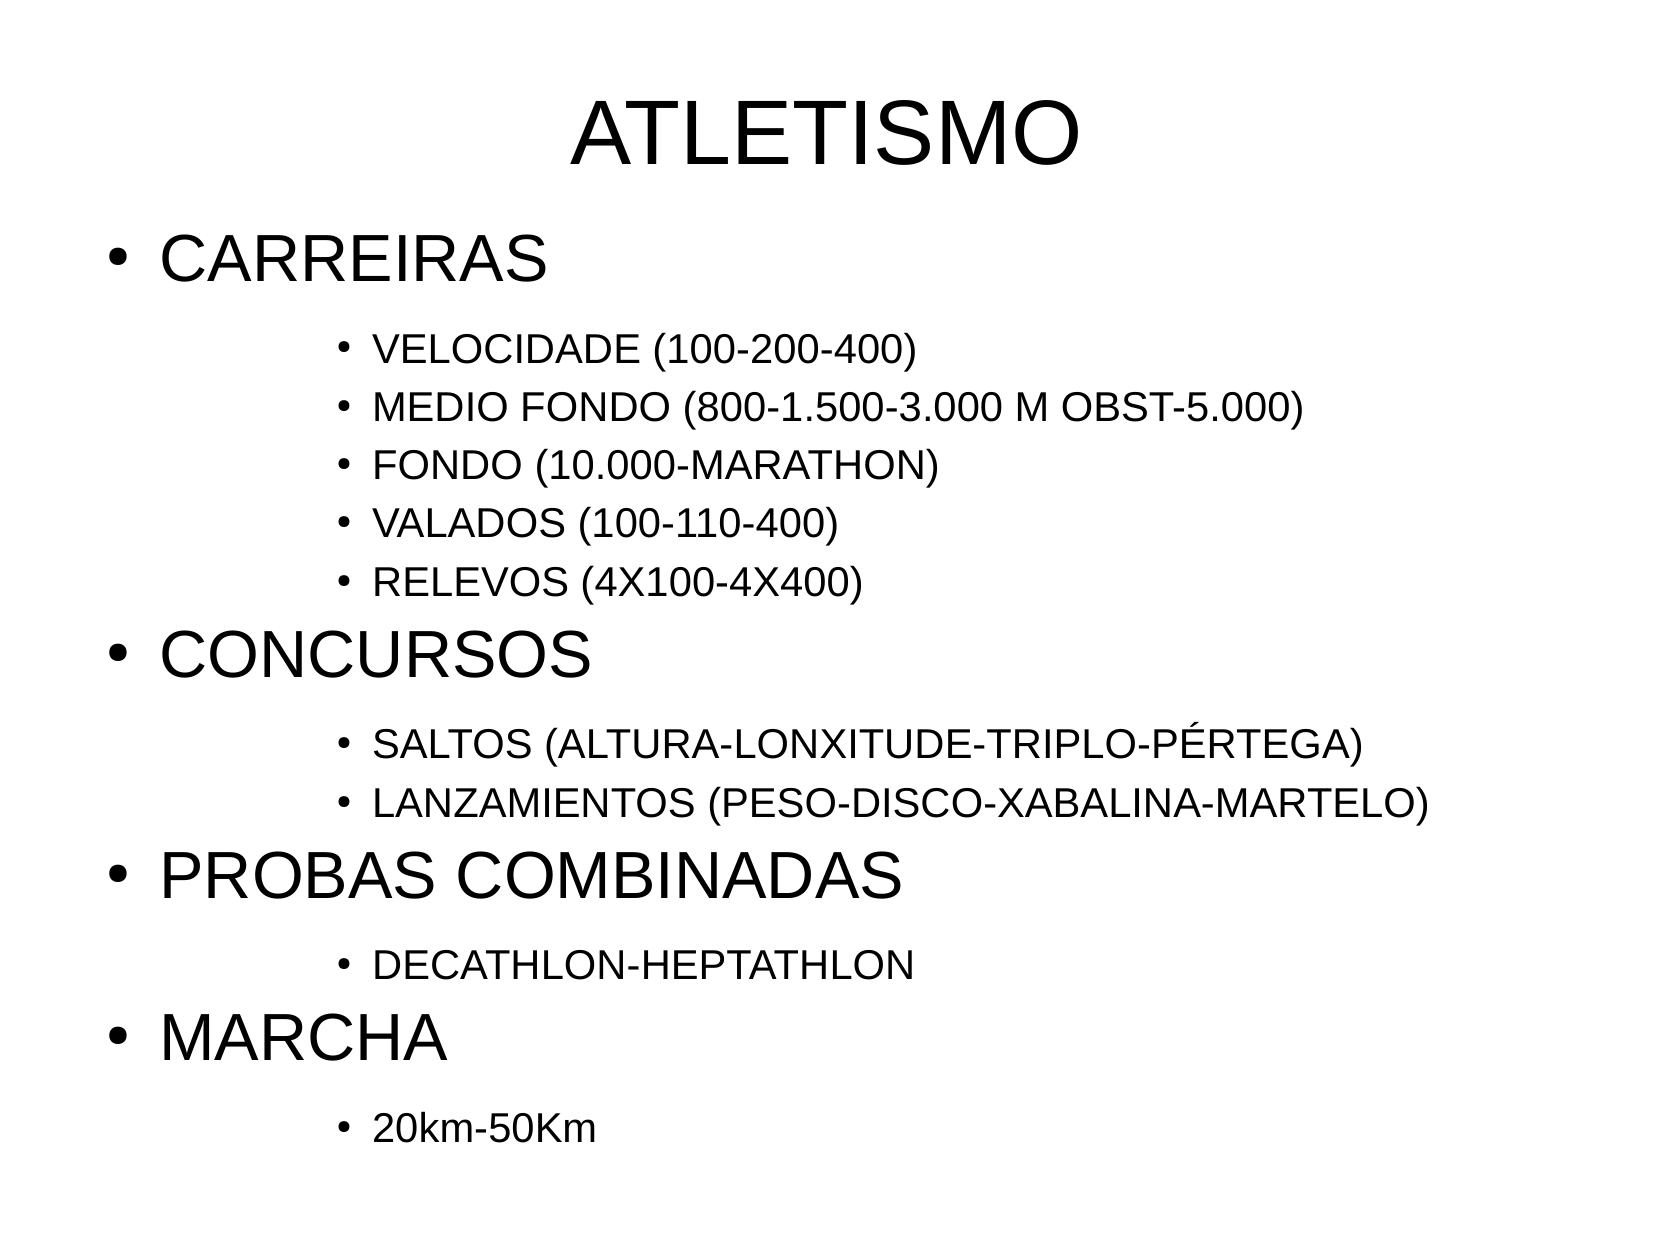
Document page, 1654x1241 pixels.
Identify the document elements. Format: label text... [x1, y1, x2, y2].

list CARREIRAS VELOCIDADE (100-200-400) MEDIO FONDO (800-1.500-3.000 M OBST-5.000) FONDO (10.000-MARATHON) VALADOS (100-110-400) RELEVOS (4X100-4X400) CONCURSOS SALTOS (ALTURA-LONXITUDE-TRIPLO-PÉRTEGA) LANZAMIENTOS (PESO-DISCO-XABALINA-MARTELO) PROBAS COMBINADAS DECATHLON-HEPTATHLON MARCHA 20km-50Km [88, 221, 1577, 1154]
title ATLETISMO [82, 59, 1571, 207]
